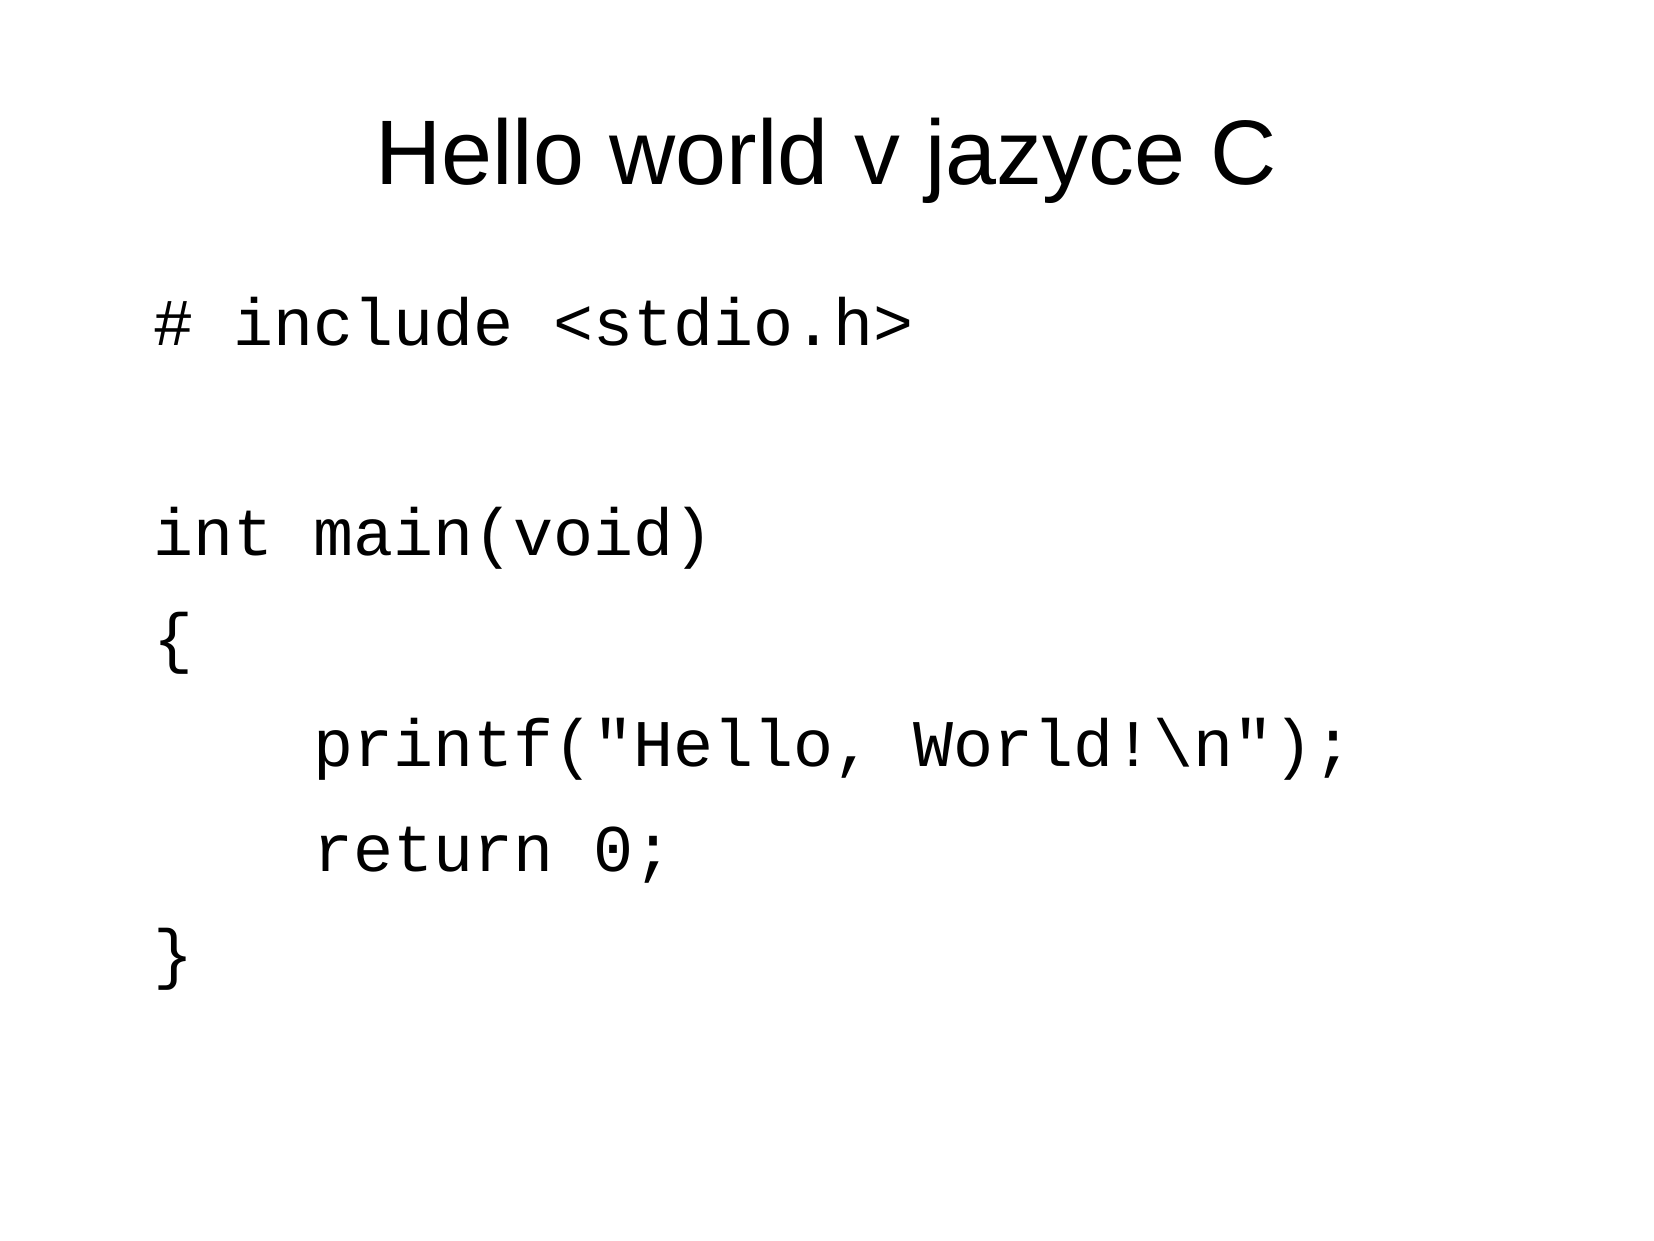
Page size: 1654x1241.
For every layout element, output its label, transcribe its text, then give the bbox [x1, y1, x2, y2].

title Hello world v jazyce C [82, 49, 1571, 257]
list # include <stdio.h> int main(void) { printf("Hello, World!\n"); return 0; } [82, 290, 1571, 1109]
